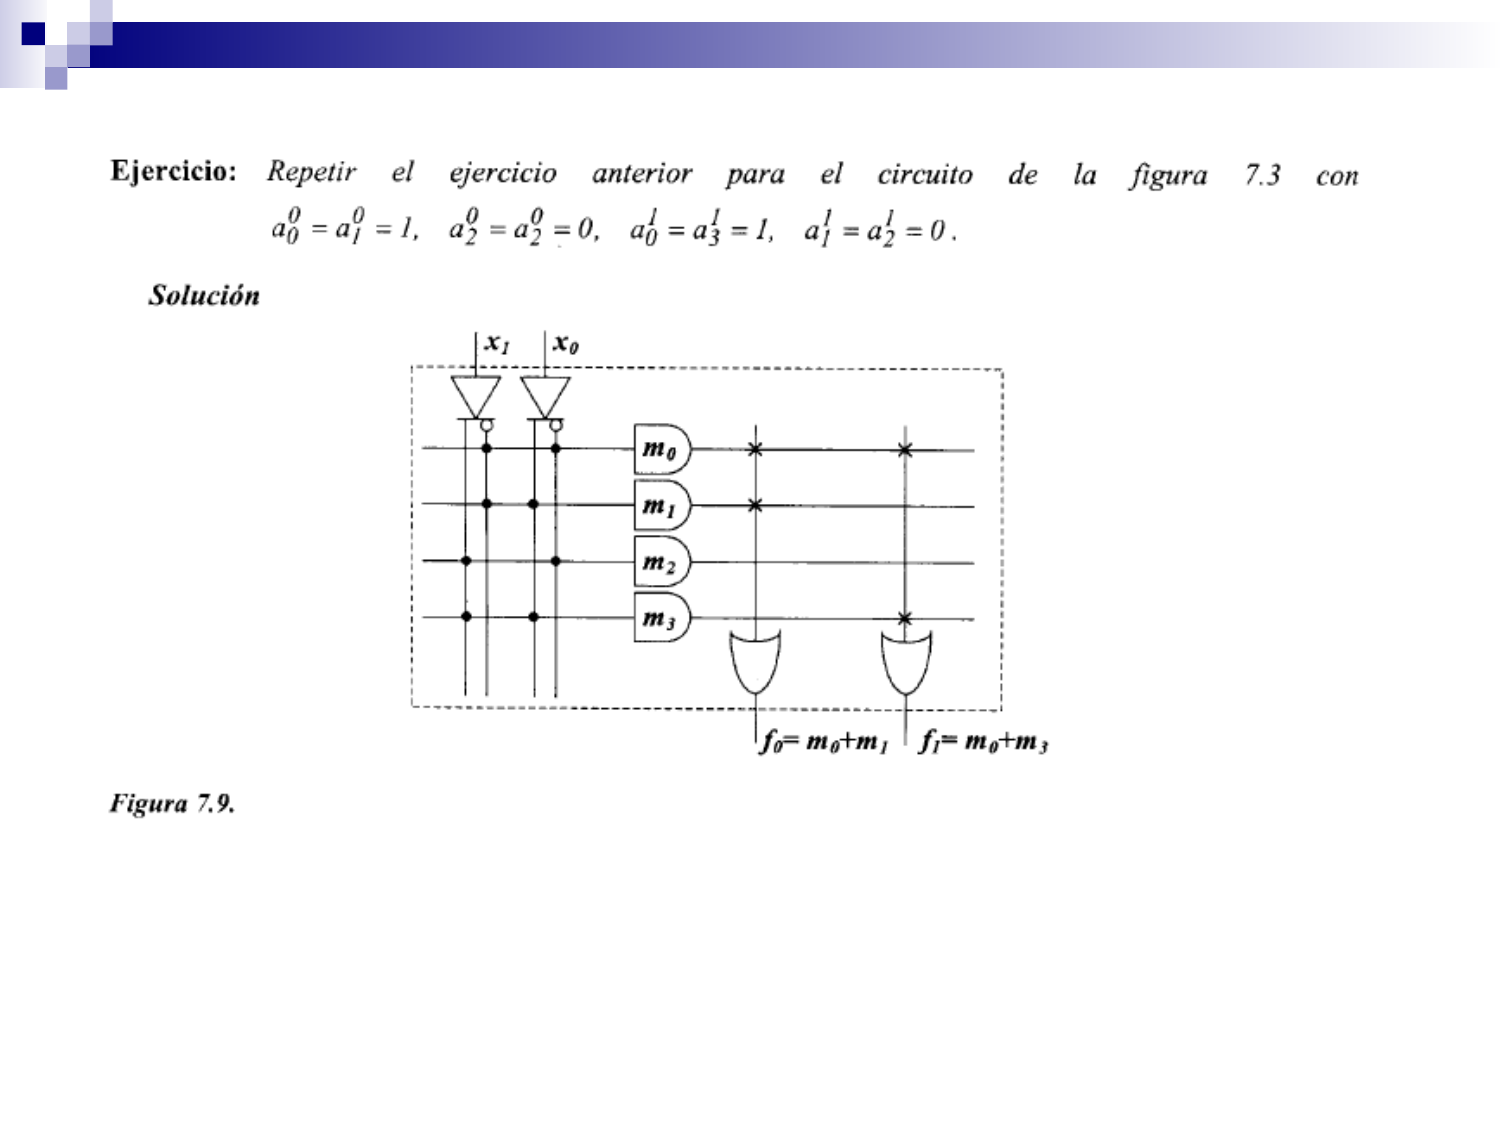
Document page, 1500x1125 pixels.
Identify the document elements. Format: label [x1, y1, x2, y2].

picture [76, 148, 1412, 825]
